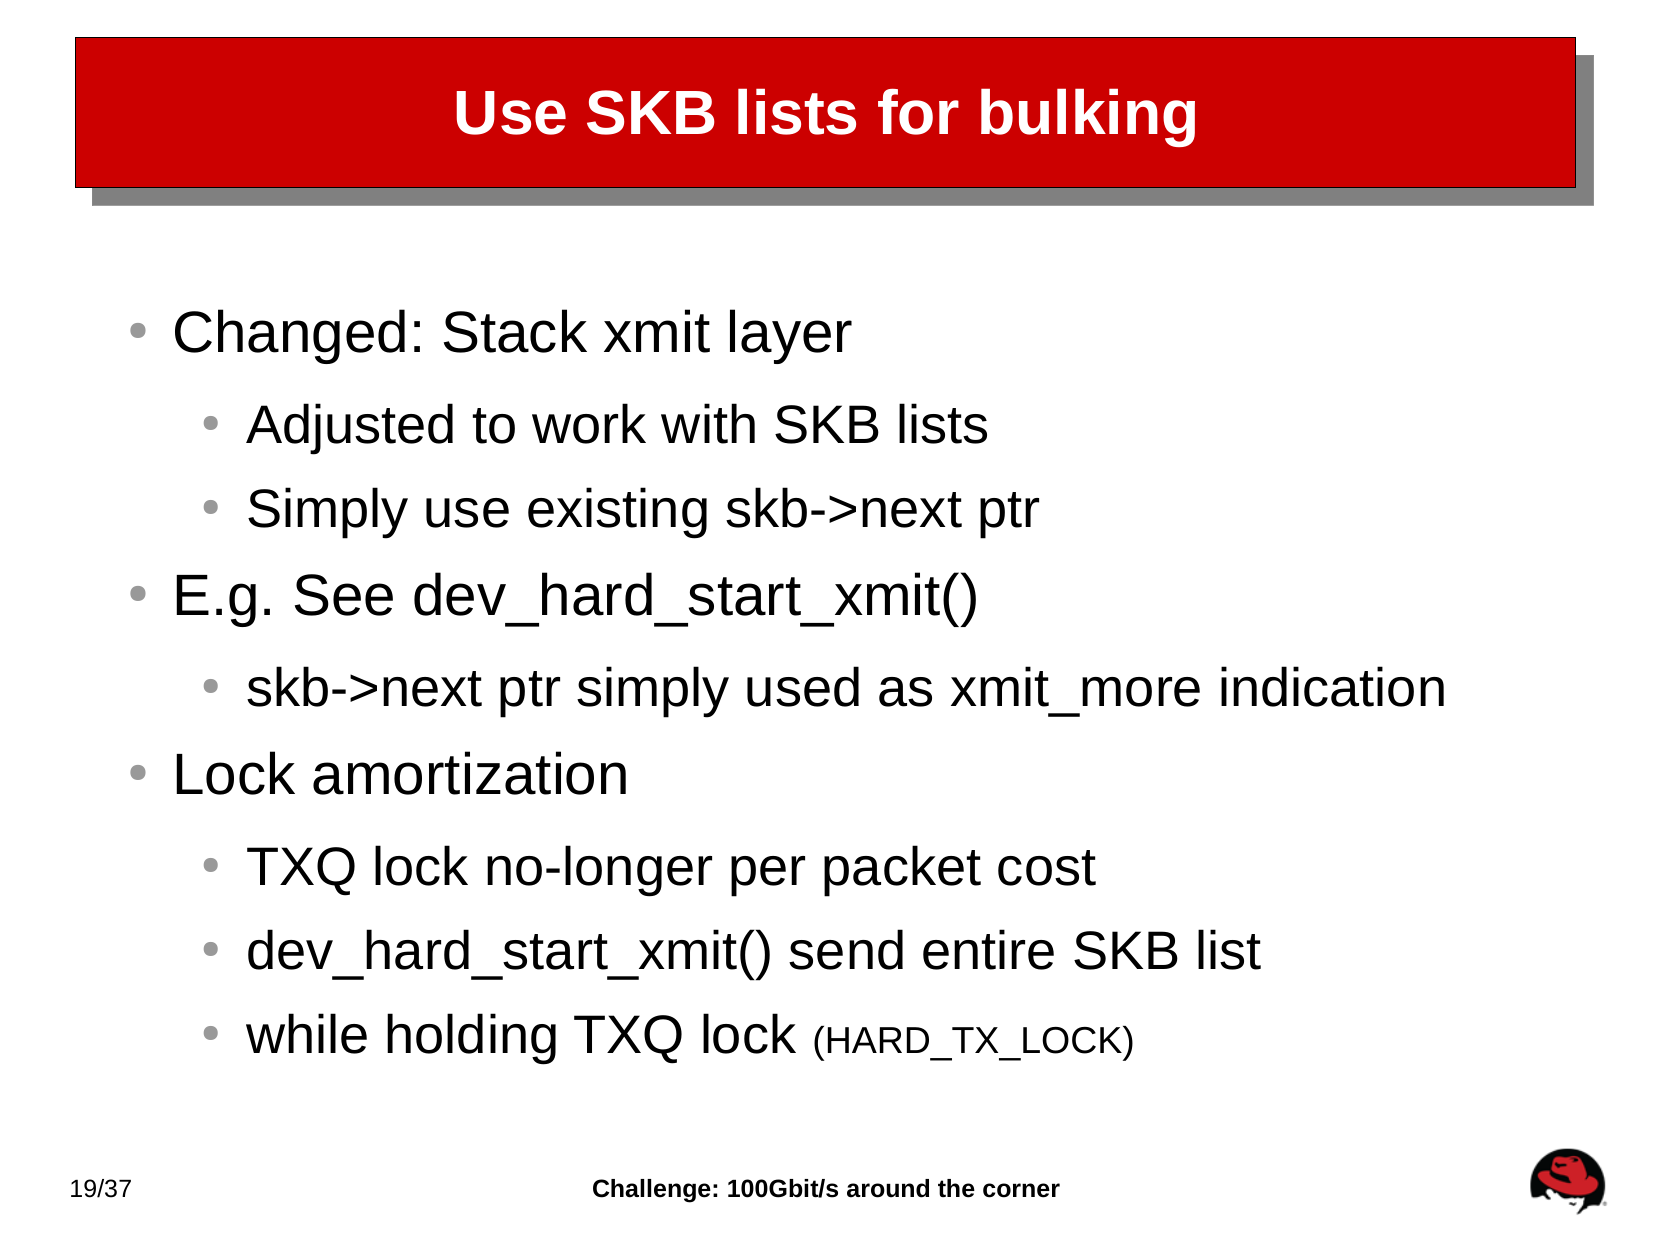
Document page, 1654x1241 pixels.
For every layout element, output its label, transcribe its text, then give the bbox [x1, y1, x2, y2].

title Use SKB lists for bulking [116, 37, 1538, 188]
picture [1529, 1146, 1613, 1224]
list Changed: Stack xmit layer Adjusted to work with SKB lists Simply use existing skb->next ptr E.g. See dev_hard_start_xmit() skb->next ptr simply used as xmit_more indication Lock amortization TXQ lock no-longer per packet cost dev_hard_start_xmit() send entire SKB list while holding TXQ lock (HARD_TX_LOCK) [112, 300, 1538, 1088]
